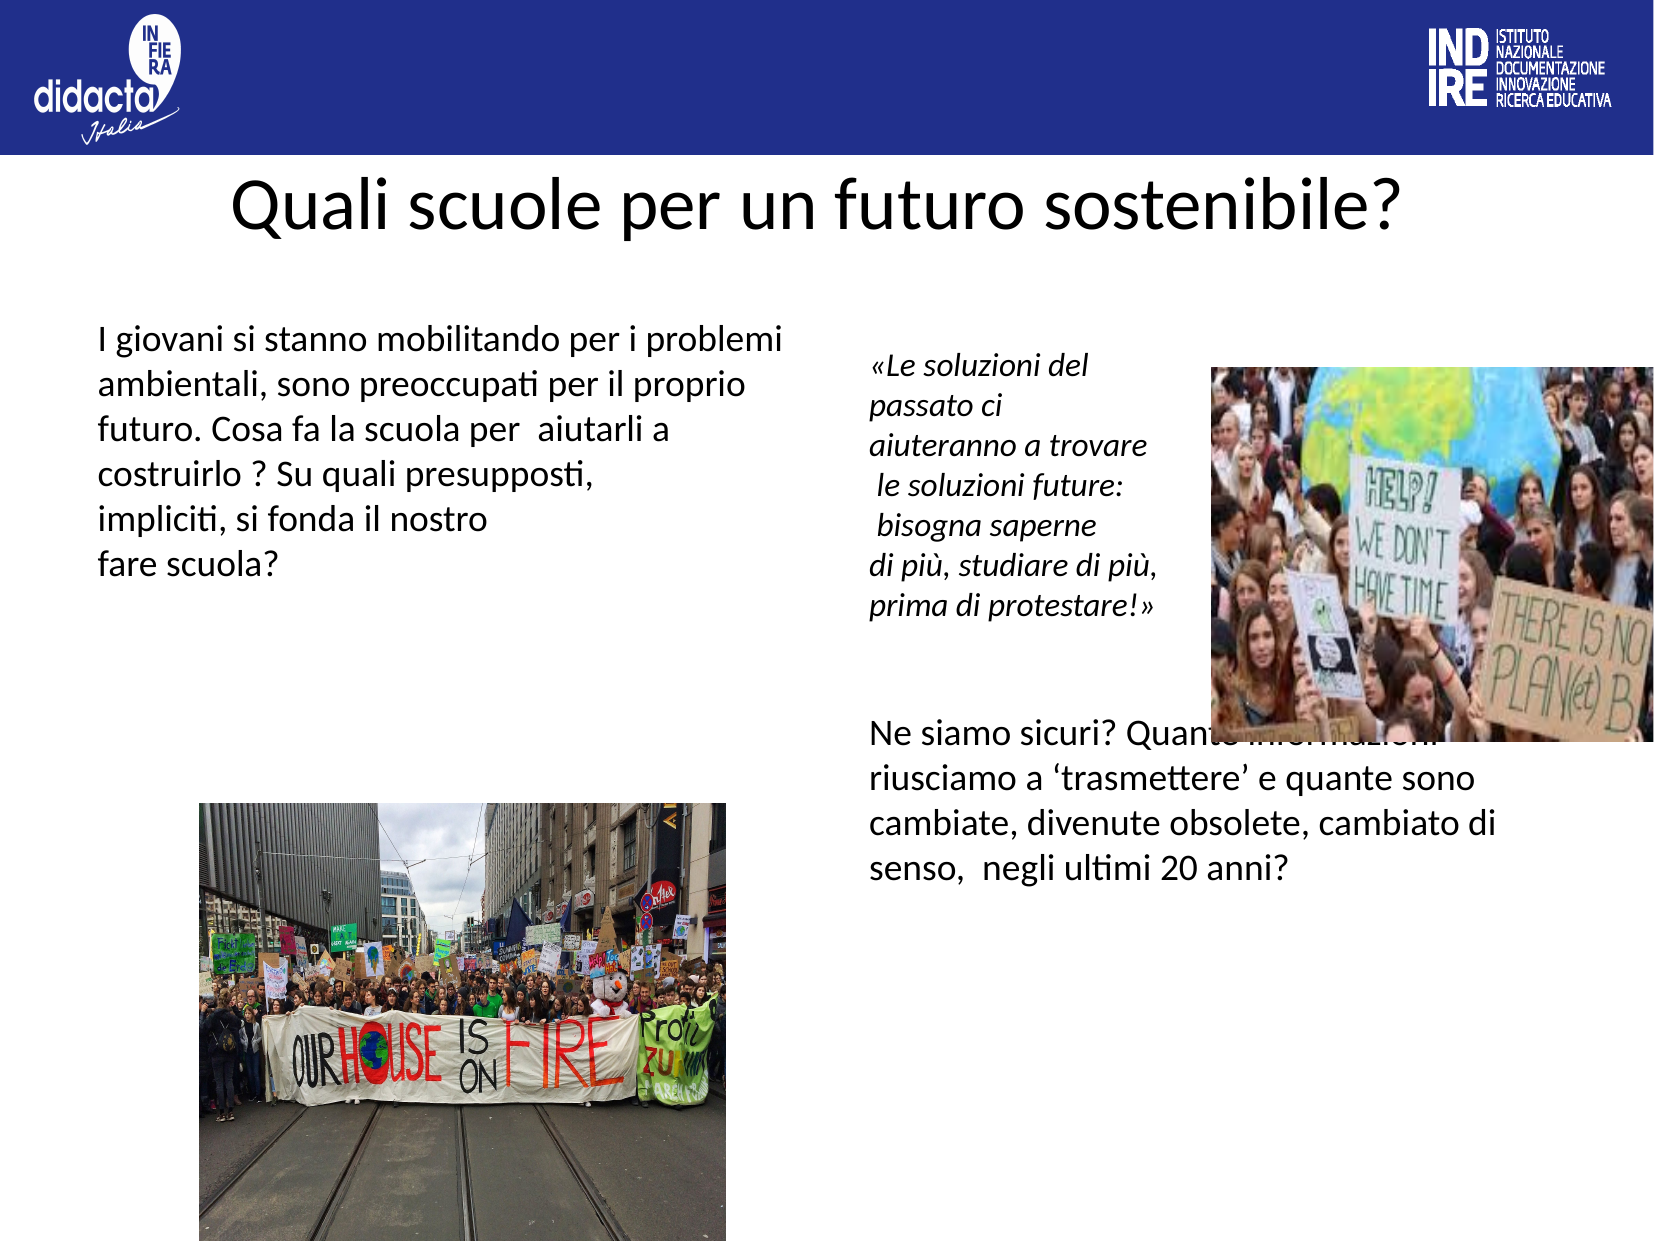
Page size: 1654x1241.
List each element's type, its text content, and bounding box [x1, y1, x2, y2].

picture [199, 838, 726, 1241]
picture [34, 14, 181, 145]
text_box [0, 0, 1654, 155]
title Quali scuole per un futuro sostenibile? [82, 155, 1571, 257]
picture [1420, 14, 1620, 120]
picture [1211, 367, 1654, 742]
list «Le soluzioni del passato ci aiuteranno a trovare le soluzioni future: bisogna saperne di più, studiare di più, prima di protestare!» Ne siamo sicuri? Quante informazioni riusciamo a ‘trasmettere’ e quante sono cambiate, divenute obsolete, cambiato di senso, negli ultimi 20 anni? [854, 328, 1596, 1226]
list I giovani si stanno mobilitando per i problemi ambientali, sono preoccupati per il proprio futuro. Cosa fa la scuola per aiutarli a costruirlo ? Su quali presupposti, impliciti, si fonda il nostro fare scuola? [82, 298, 813, 838]
